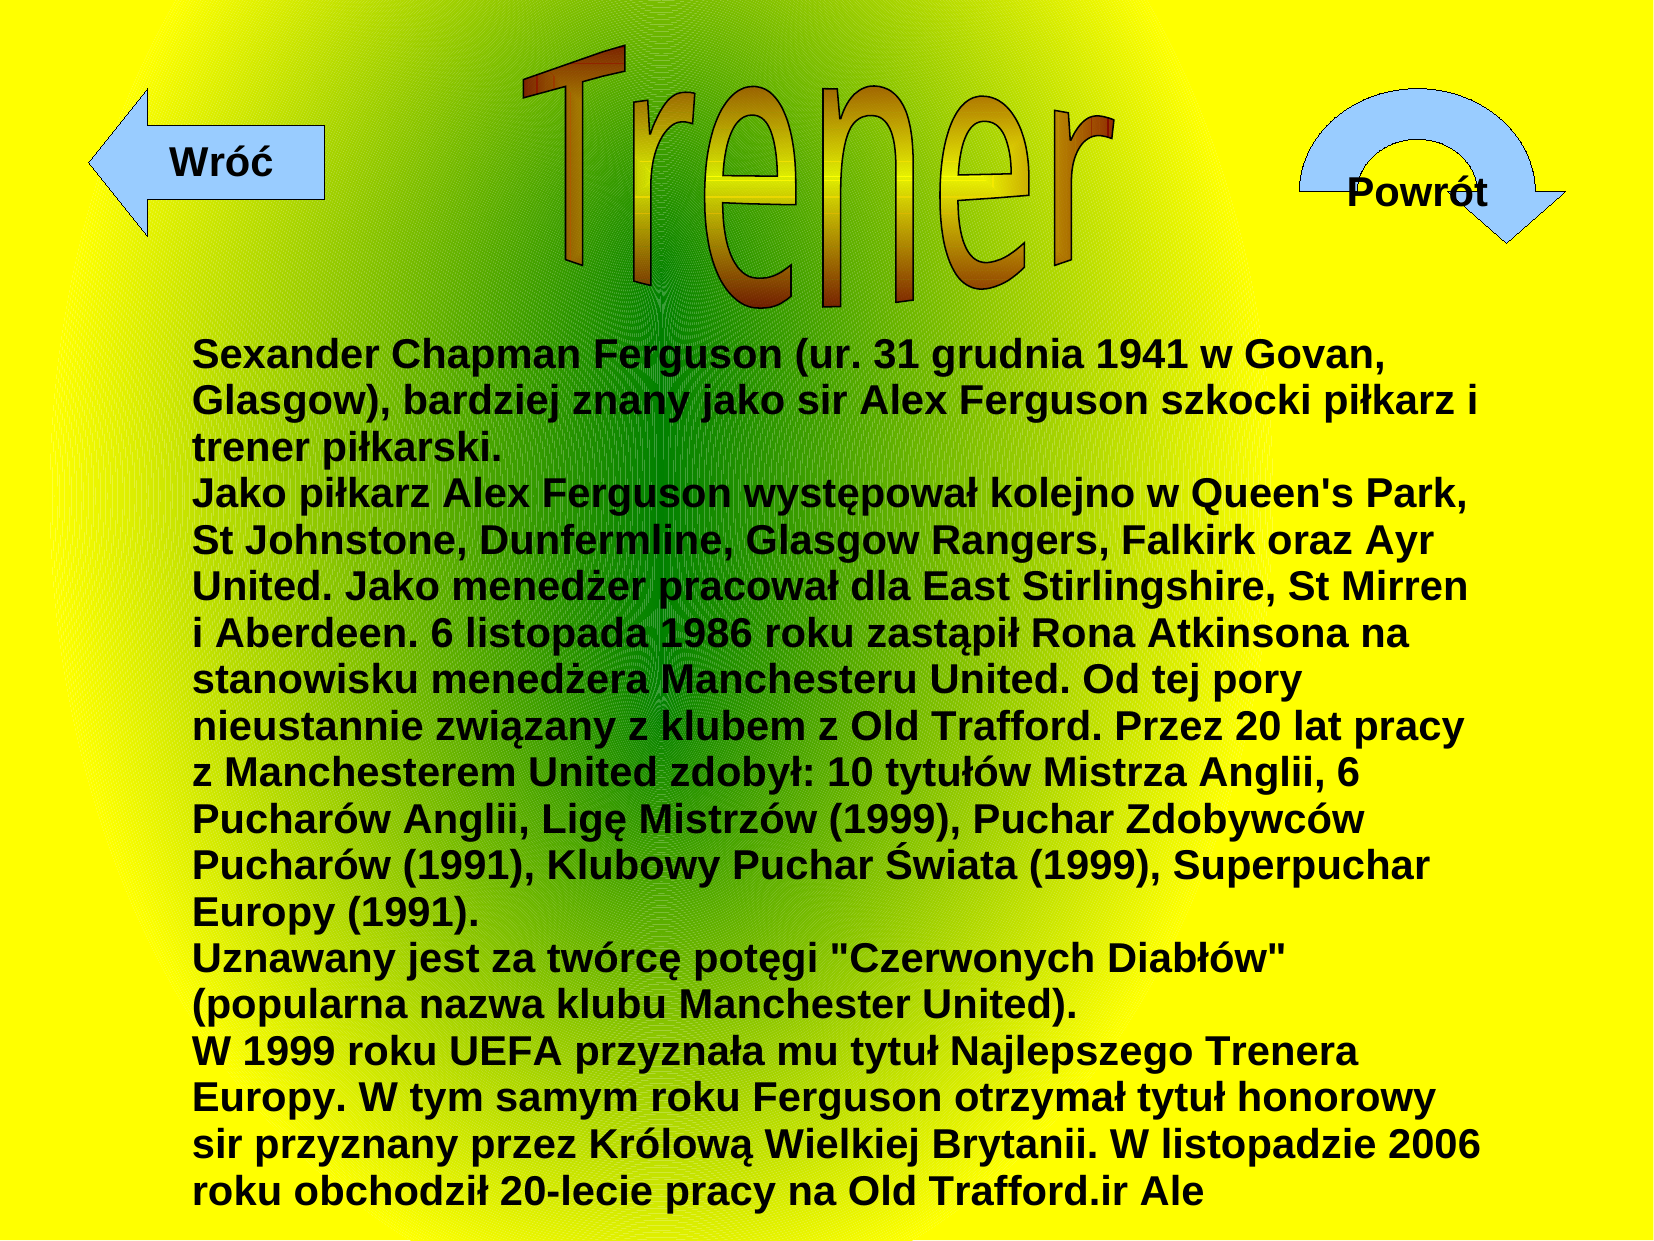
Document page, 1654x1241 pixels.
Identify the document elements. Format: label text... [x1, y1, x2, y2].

text_box Trener [822, 85, 914, 307]
text_box Trener [939, 96, 1029, 290]
text_box Trener [523, 45, 625, 266]
text_box Trener [633, 92, 695, 286]
text_box Trener [1054, 110, 1114, 266]
text_box Wróć [88, 88, 325, 237]
text_box Powrót [1299, 88, 1566, 244]
text_box Trener [704, 86, 796, 309]
text_box Sexander Chapman Ferguson (ur. 31 grudnia 1941 w Govan, Glasgow), bardziej znany jako sir Alex Ferguson szkocki piłkarz i trener piłkarski. Jako piłkarz Alex Ferguson występował kolejno w Queen's Park, St Johnstone, Dunfermline, Glasgow Rangers, Falkirk oraz Ayr United. Jako menedżer pracował dla East Stirlingshire, St Mirren i Aberdeen. 6 listopada 1986 roku zastąpił Rona Atkinsona na stanowisku menedżera Manchesteru United. Od tej pory nieustannie związany z klubem z Old Trafford. Przez 20 lat pracy z Manchesterem United zdobył: 10 tytułów Mistrza Anglii, 6 Pucharów Anglii, Ligę Mistrzów (1999), Puchar Zdobywców Pucharów (1991), Klubowy Puchar Świata (1999), Superpuchar Europy (1991). Uznawany jest za twórcę potęgi "Czerwonych Diabłów" (popularna nazwa klubu Manchester United). W 1999 roku UEFA przyznała mu tytuł Najlepszego Trenera Europy. W tym samym roku Ferguson otrzymał tytuł honorowy sir przyznany przez Królową Wielkiej Brytanii. W listopadzie 2006 roku obchodził 20-lecie pracy na Old Trafford.ir Ale [177, 323, 1506, 1241]
